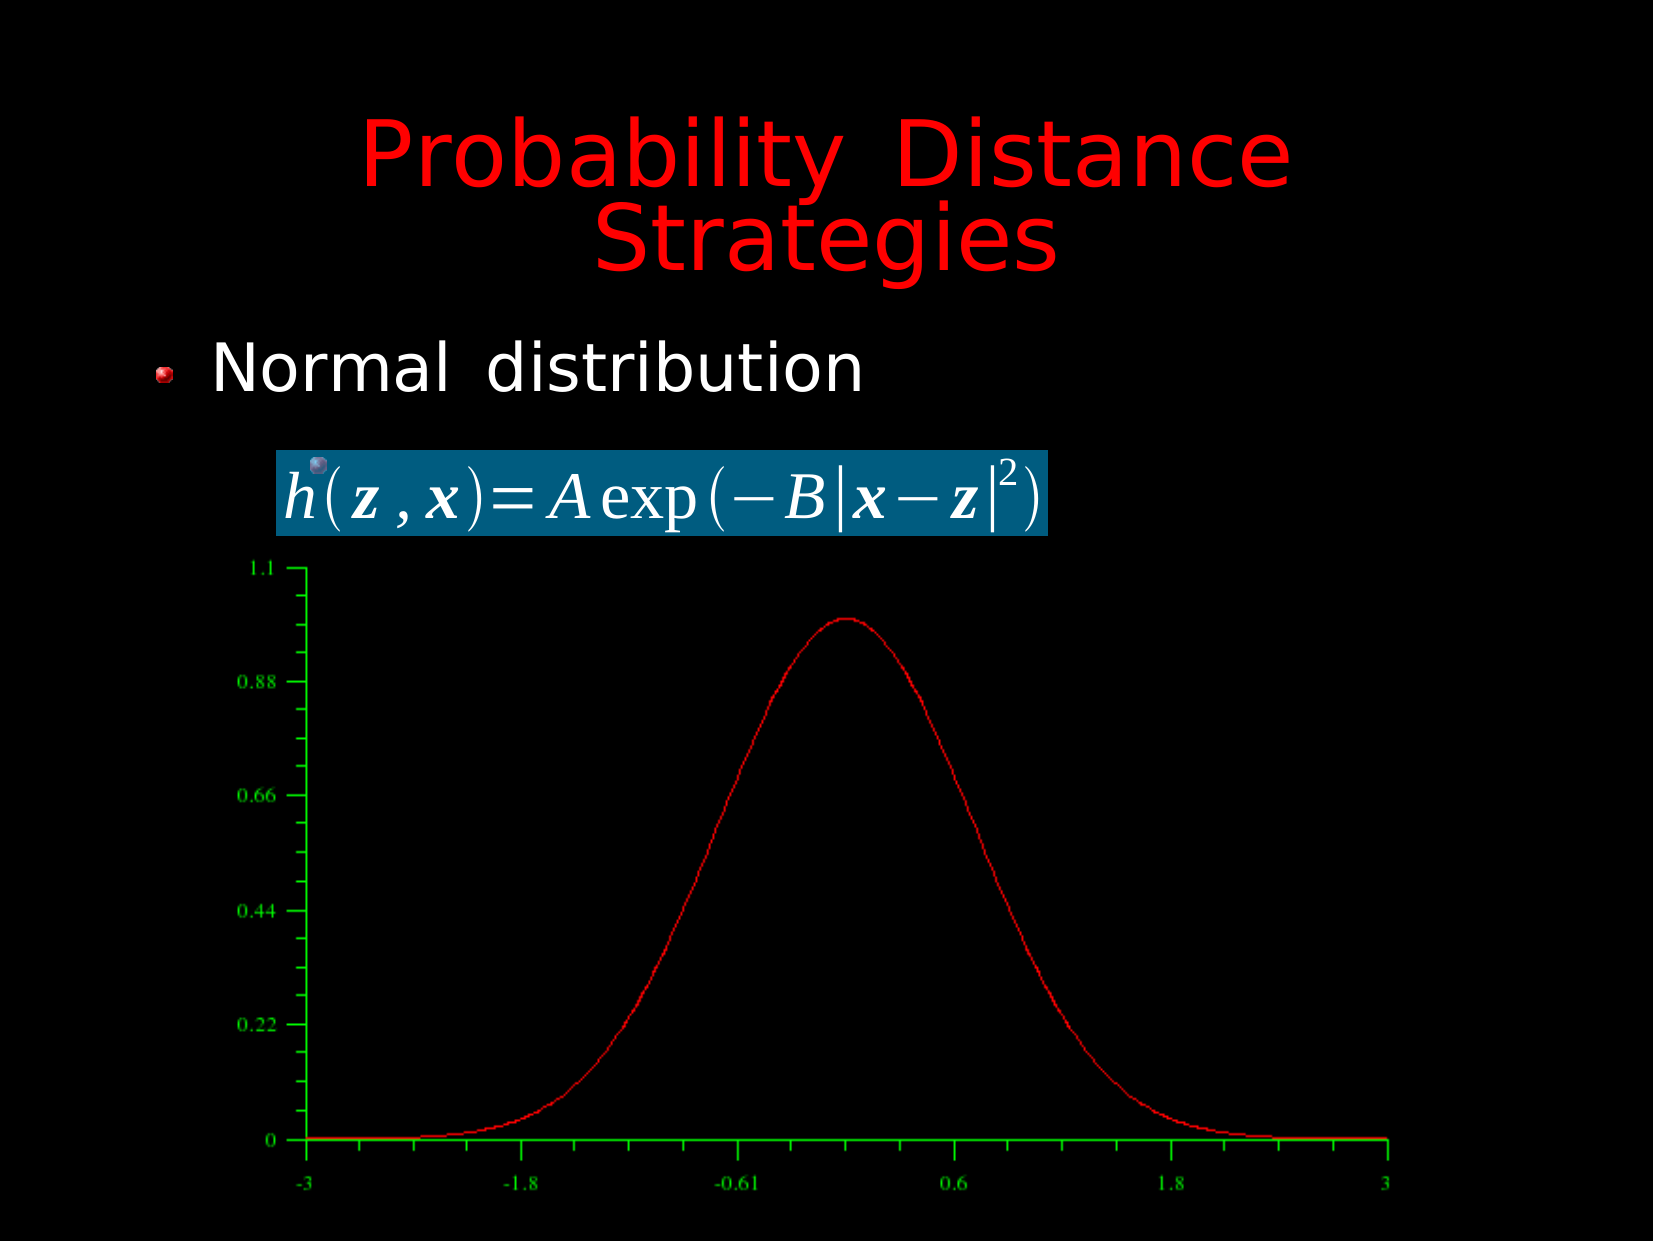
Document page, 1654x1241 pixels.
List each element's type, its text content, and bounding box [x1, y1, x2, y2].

chart [275, 449, 1049, 537]
picture [93, 399, 1525, 1241]
title Probability Distance Strategies [121, 102, 1533, 311]
list Normal distribution [121, 344, 1533, 1127]
